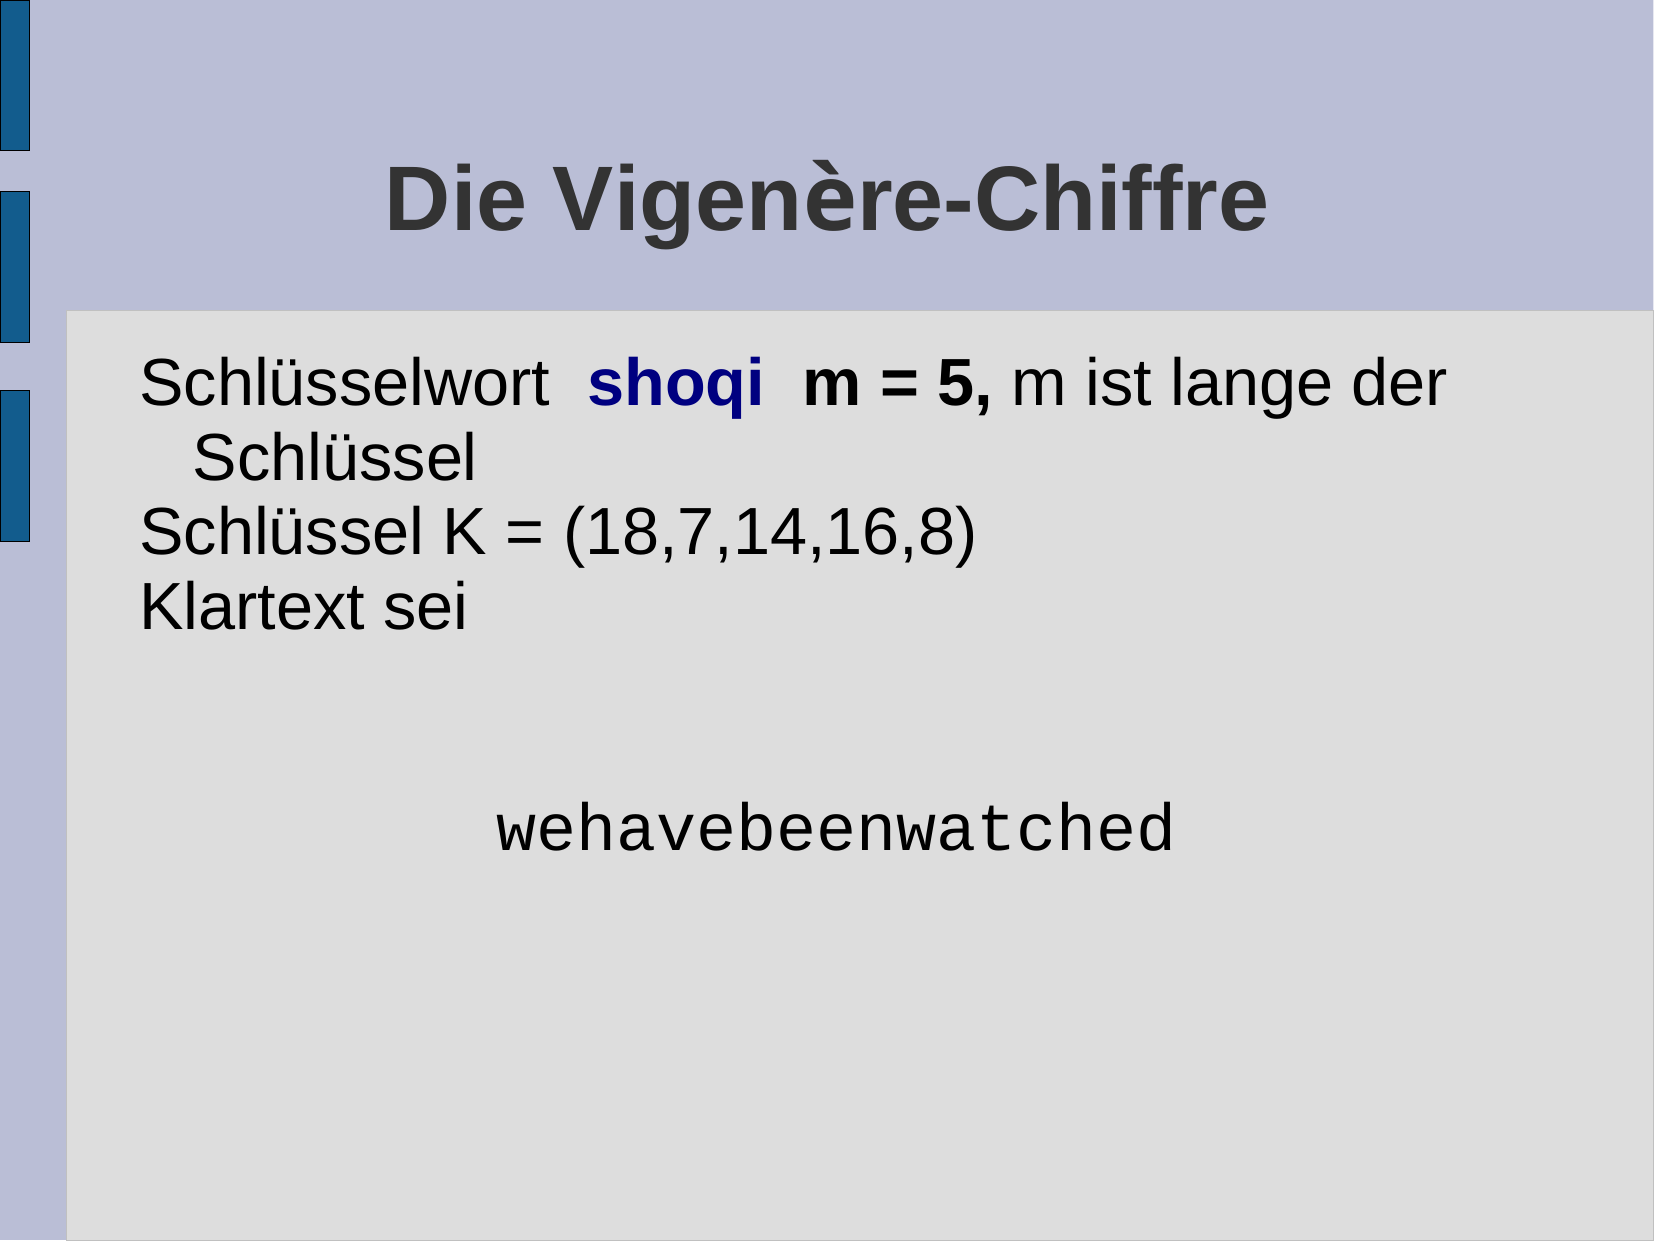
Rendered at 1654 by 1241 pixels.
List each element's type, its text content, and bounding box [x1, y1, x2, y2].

title Die Vigenère-Chiffre [121, 91, 1534, 299]
list Schlüsselwort shoqi m = 5, m ist lange der Schlüssel Schlüssel K = (18,7,14,16,8) Klartext sei wehavebeenwatched [121, 344, 1534, 1127]
